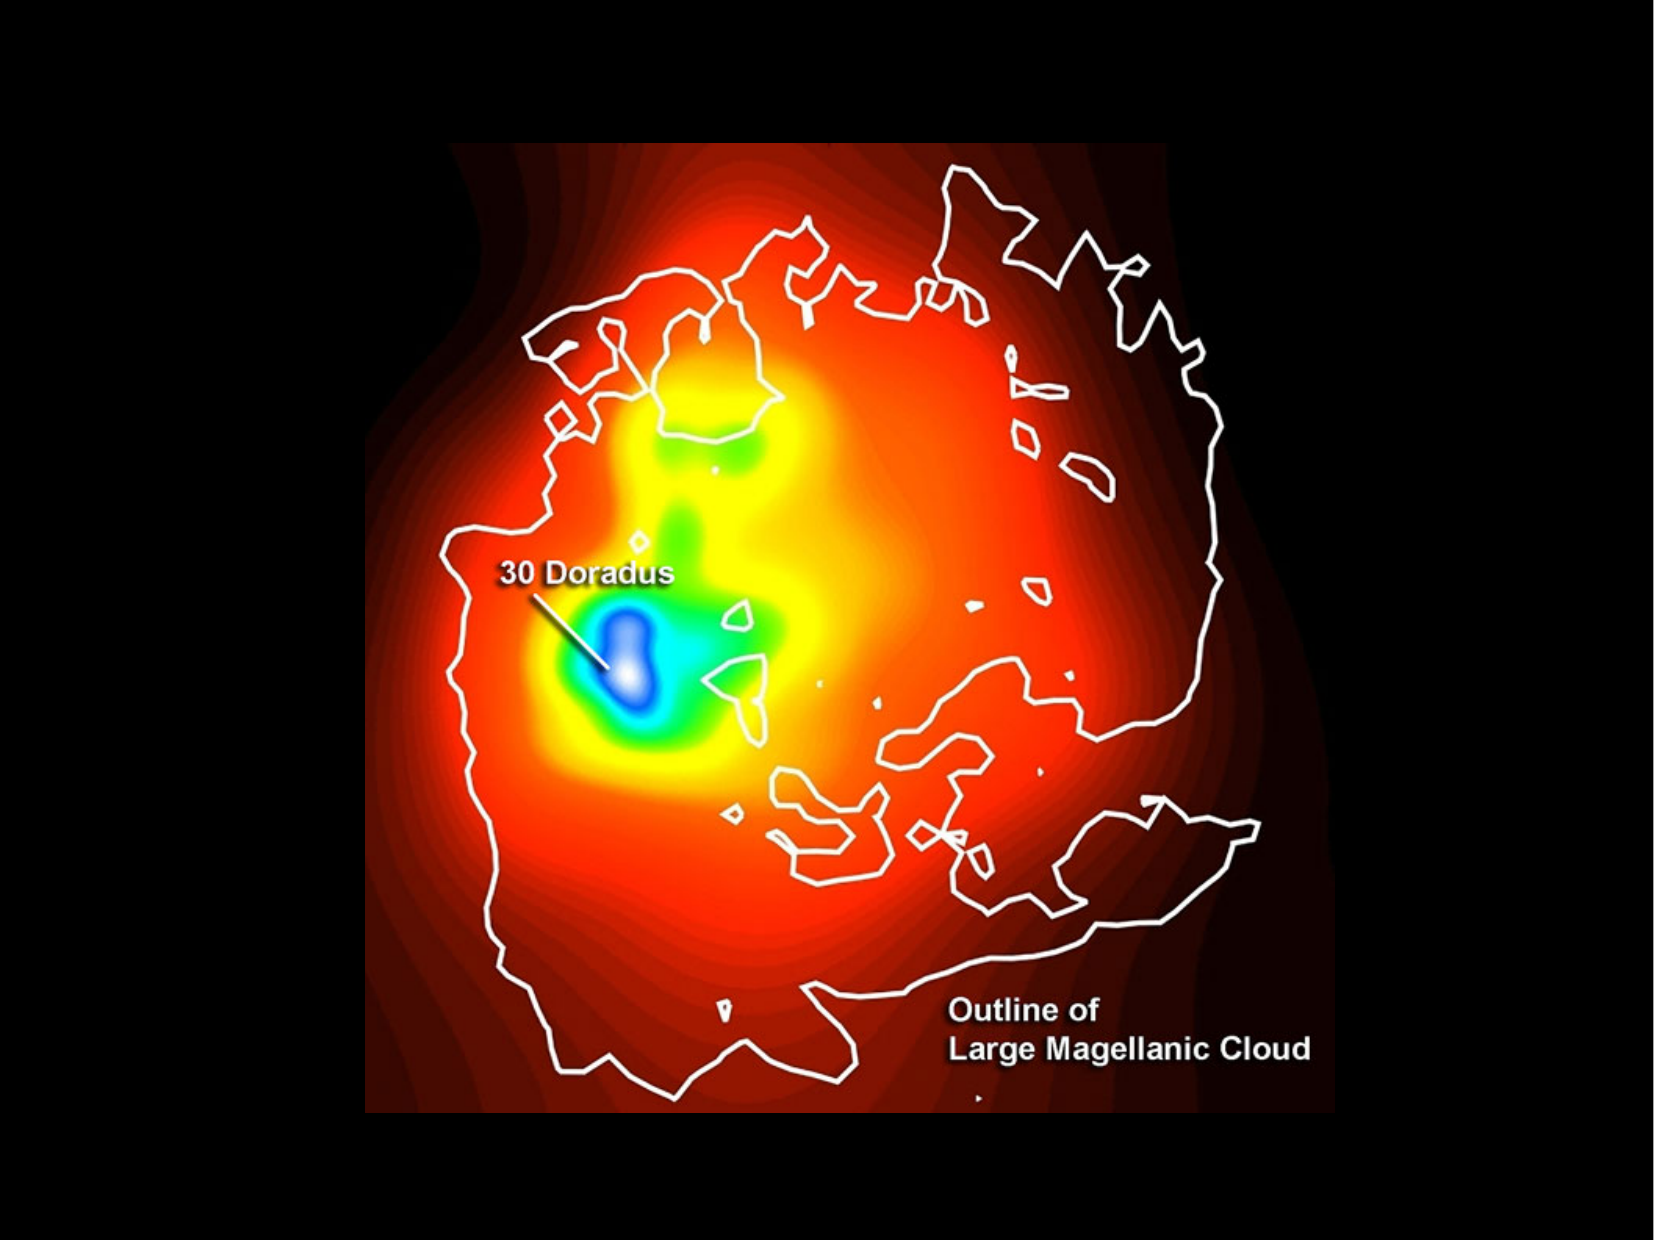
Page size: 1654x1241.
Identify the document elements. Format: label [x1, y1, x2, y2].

picture [365, 143, 1335, 1113]
